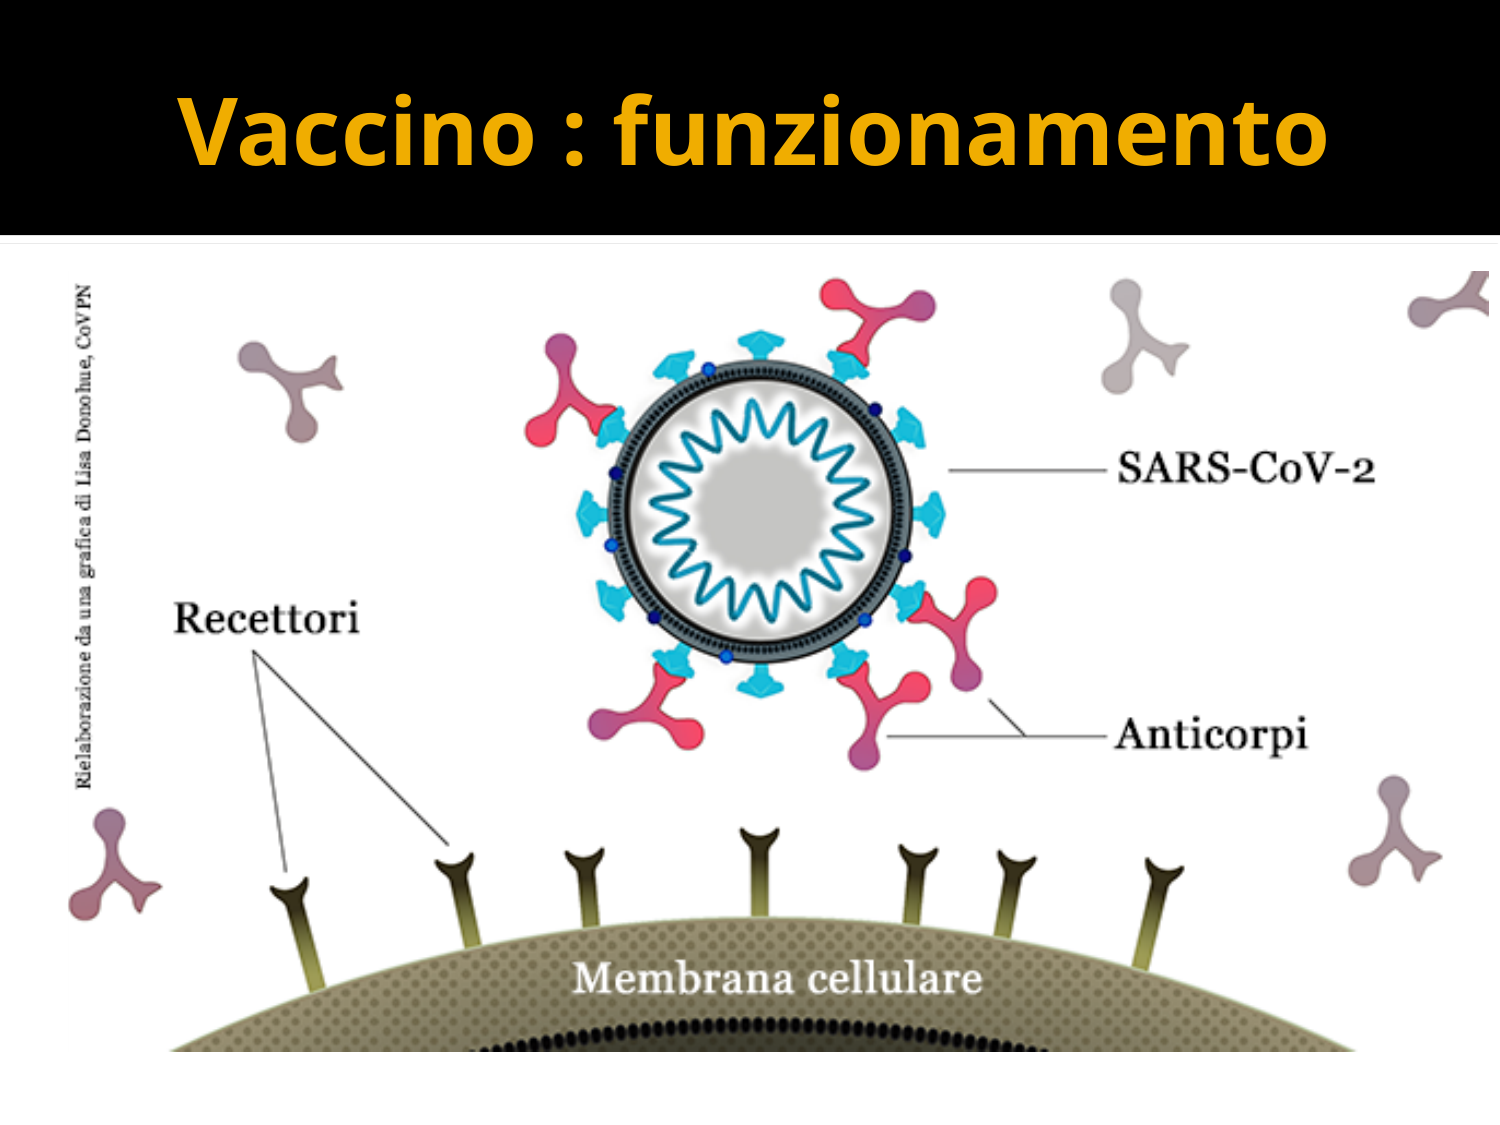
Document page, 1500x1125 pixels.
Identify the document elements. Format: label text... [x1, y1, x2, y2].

picture [67, 271, 1489, 1052]
title Vaccino : funzionamento [75, 25, 1425, 231]
